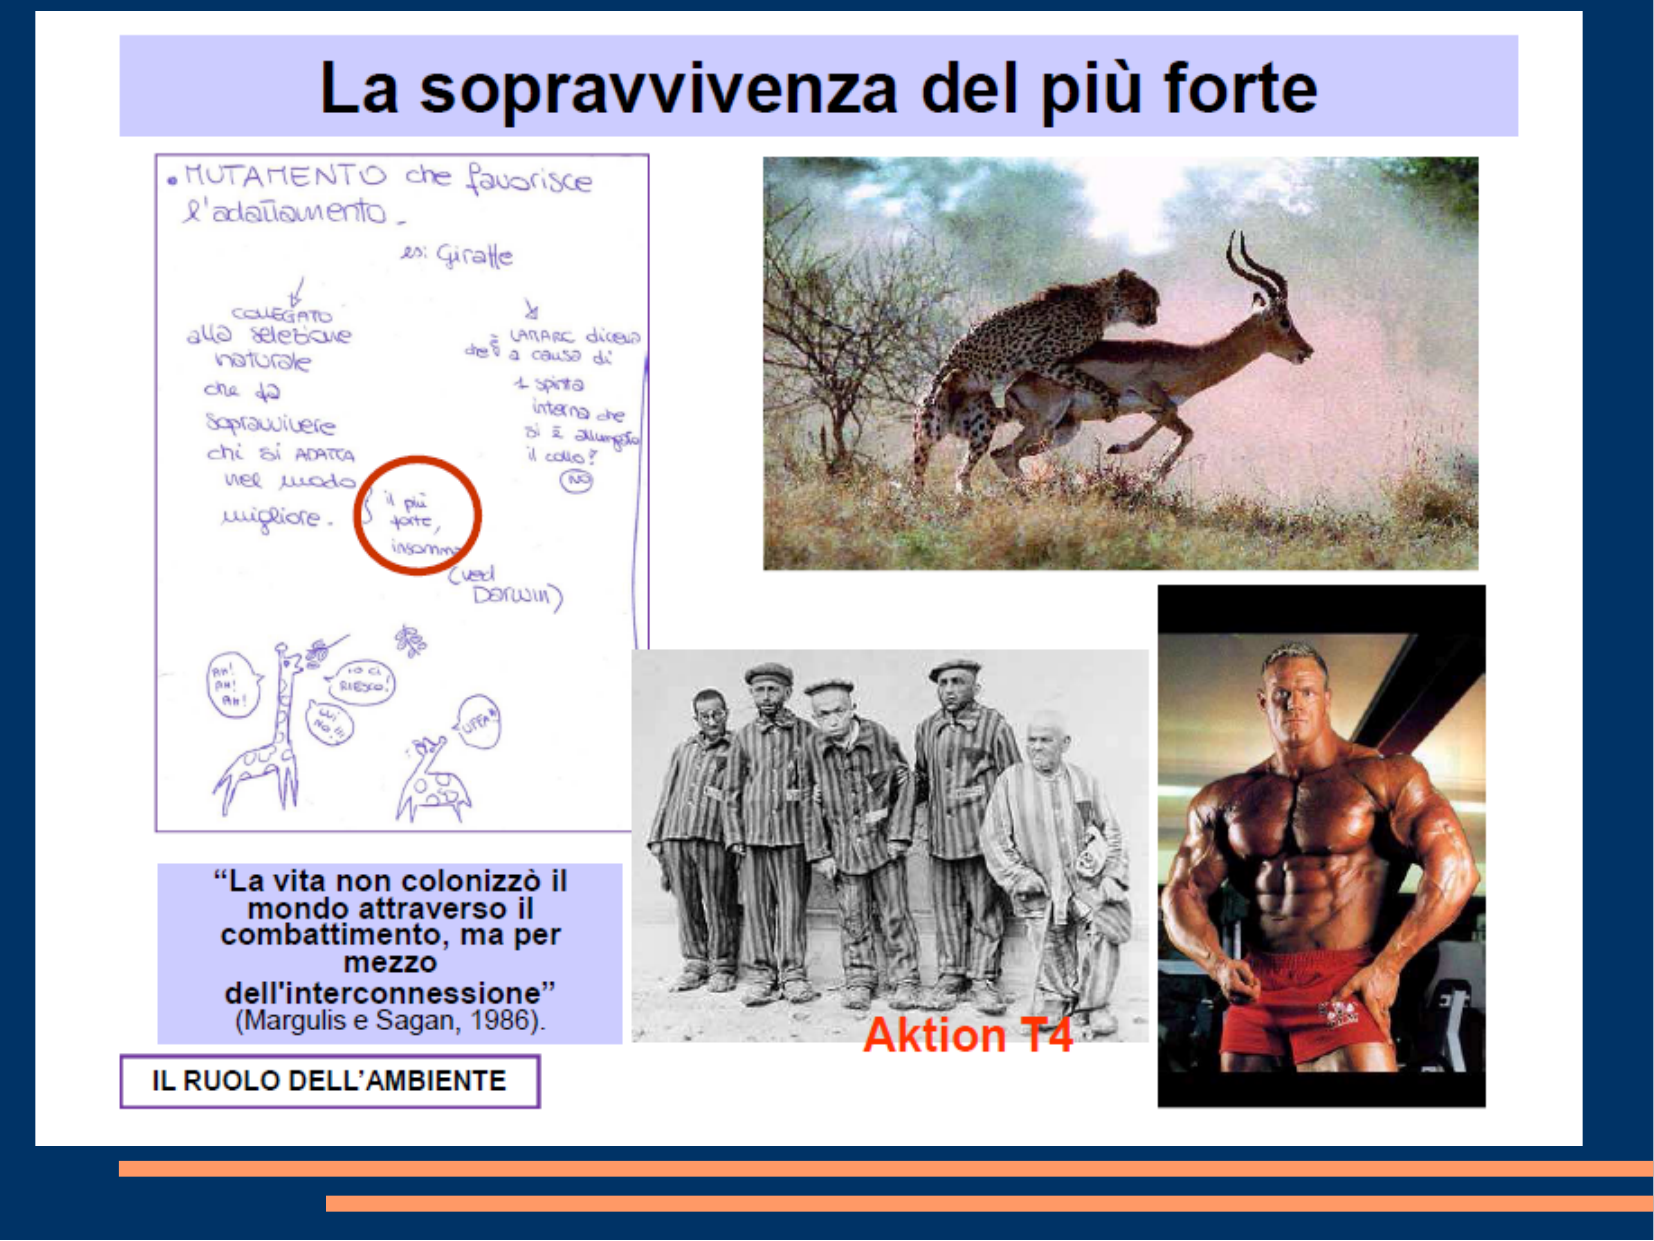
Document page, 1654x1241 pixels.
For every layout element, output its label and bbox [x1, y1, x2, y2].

picture [35, 11, 1583, 1146]
